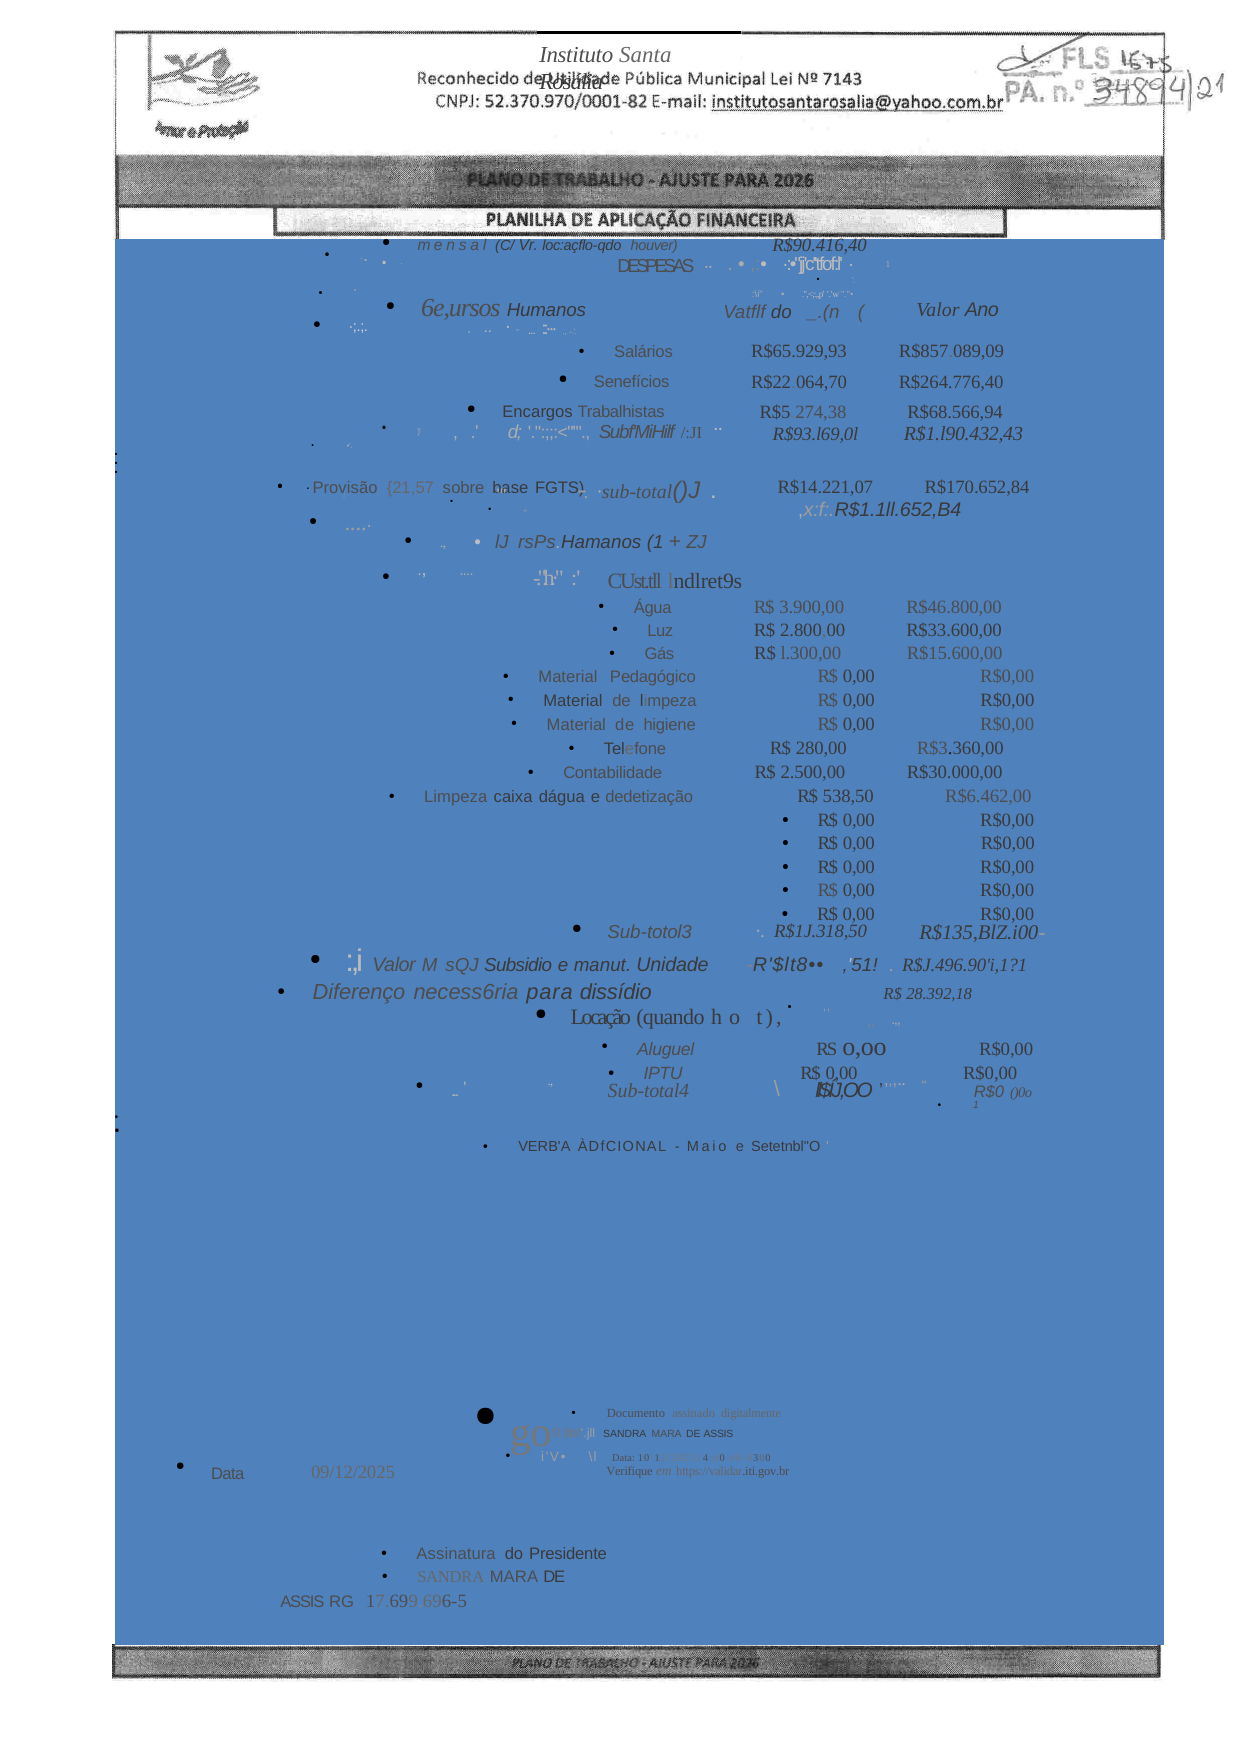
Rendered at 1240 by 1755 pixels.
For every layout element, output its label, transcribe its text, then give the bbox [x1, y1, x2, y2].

text_box Instituto Santa Rosália [537, 37, 741, 69]
table_cell Assinatura do Presidente SANDRA MARA DE ASSIS RG 17.699.696-5 [115, 1544, 1164, 1645]
table_cell Documento assinado digitalmente go'll.§bf'.jll SANDRA MARA DE ASSIS i'V• \l Data: 10/12/202514:40:48-0300 Data 09/12/2025 Verifique em https://validar.iti.gov.br [115, 1416, 845, 1544]
picture [112, 1645, 1162, 1682]
table_cell [845, 1416, 1164, 1544]
table_header mensal (C/ Vr. loc:açflo-qdo. houver) R$90.416,40 ·. . . DESPESAS ·· . • ,:• ·:•"jj'c''tfof:l' · 1 '. " :\i" • .",<;:,,p' '.'w'''."• 6e,ursos Humanos Vatflf do _.(n ( Valor Ano ·;.;. , .. · " ... ::··· ., -.'. Salários R$65.929,93 R$857.089,09 Senefícios R$22.064,70 R$264.776,40 Encargos Trabalhistas R$5.274,38 R$68.566,94 )' , .' d; '.":;;:<"'"., Subf'MiHilf /:JI .. R$93.l69,0l R$1.l90.432,43 •'. Provisão {21,57 sobre base FGTS) R$14.221,07 R$170.652,84 ,'; "' ···. ·sub-total()J . "• ..x.:""' ·,,,..,;-,.•.;.:..,4-i- " ,x:f:.R$1.1ll.652,B4 ....· ., • lJ rsPs.Hamanos (1 + ZJ ., .... -.".h.·" :' CUst.tll lndlret9s Água R$ 3.900,00 R$46.800,00 Luz R$ 2.800,00 R$33.600,00 Gás R$ l.300,00 R$15.600,00 Material Pedagógico R$ 0,00 R$0,00 Material de limpeza R$ 0,00 R$0,00 Material de higiene R$ 0,00 R$0,00 Telefone R$ 280,00 R$3.360,00 Contabilidade R$ 2.500,00 R$30.000,00 Limpeza caixa dágua e dedetização R$ 538,50 R$6.462,00 R$ 0,00 R$0,00 R$ 0,00 R$0,00 R$ 0,00 R$0,00 R$ 0,00 R$0,00 R$ 0,00 R$0,00 Sub-totol3 ·. R$1J.318,50 R$135,BlZ.i00- :,i Valor M sQJ Subsidio e manut. Unidade -R'$lt8•• ,'51! . R$J.496.90'i,1?1 Diferenço necess6ria para dissídio R$ 28.392,18 ,, Locação (quando ho t), ,, .,, Aluguel RS o,oo R$0,00 IPTU R$ 0,00 R$0,00 ... ' ., Sub-total4 \ ll$ÍJ,OO ,,,,.. " R$0 ()0o 1 VERB'A ÀDfCIONAL - Maio e Setetnbl"O ' [115, 239, 1164, 1416]
picture [112, 29, 1226, 240]
